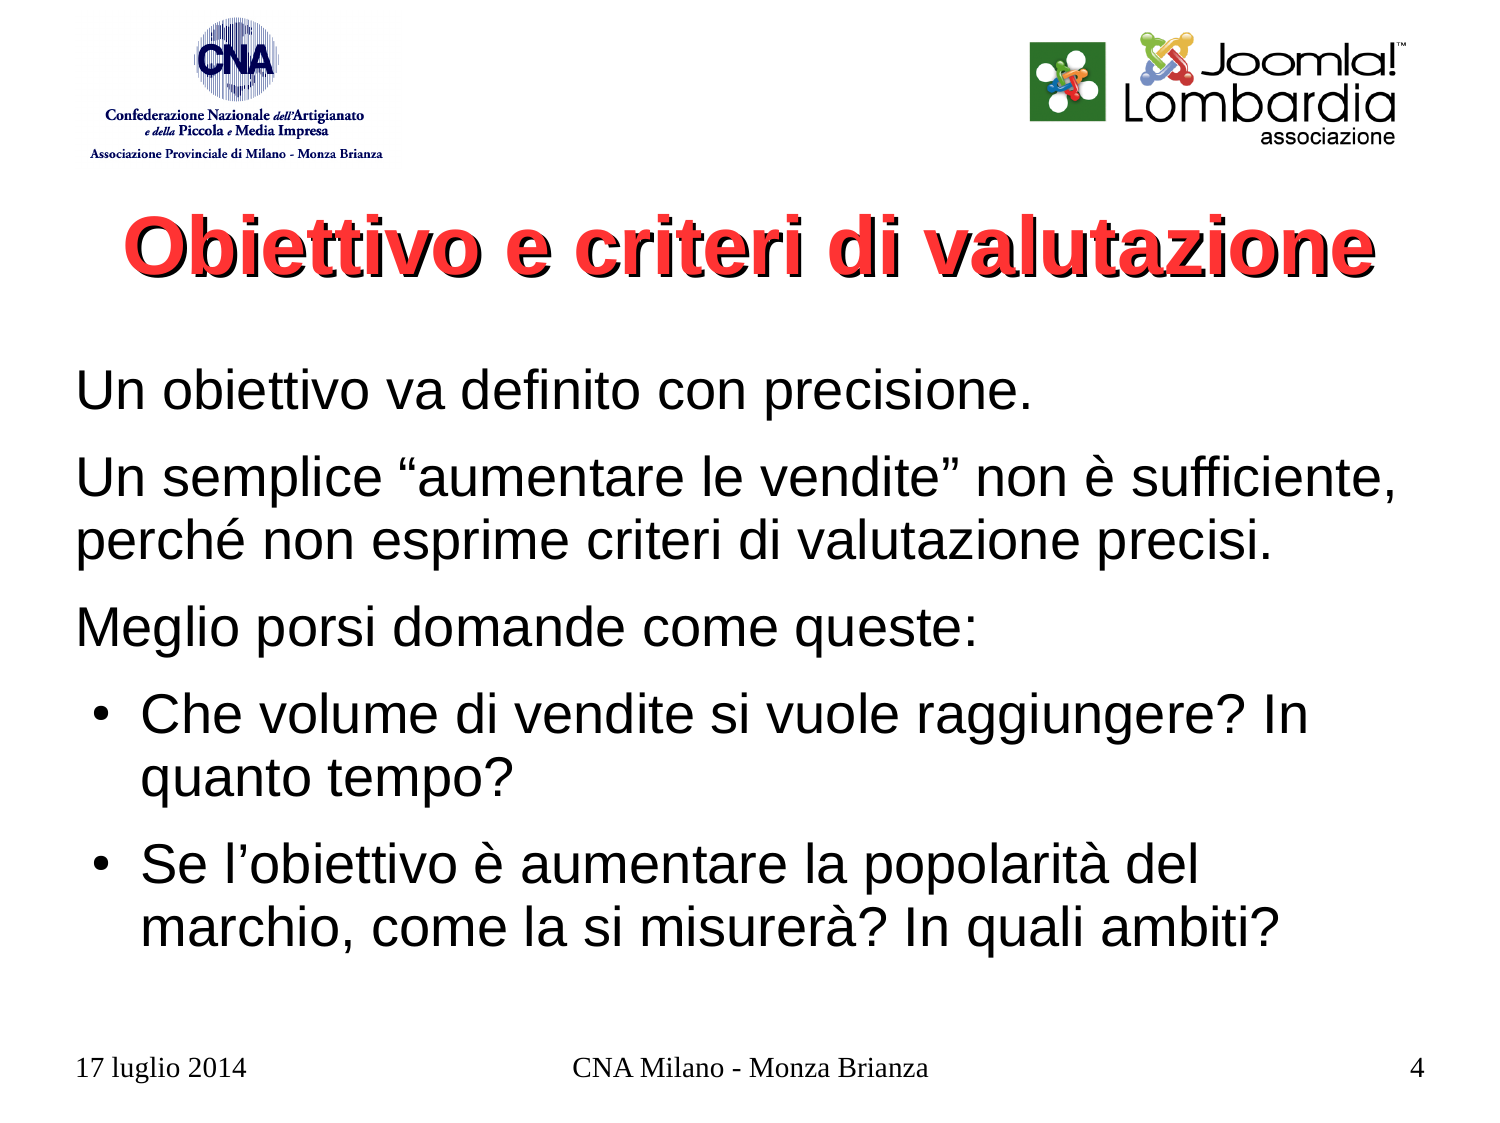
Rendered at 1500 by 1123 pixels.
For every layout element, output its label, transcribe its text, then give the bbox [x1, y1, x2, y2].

title Obiettivo e criteri di valutazione [75, 151, 1425, 339]
picture [75, 10, 402, 151]
picture [1012, 21, 1426, 169]
list Un obiettivo va definito con precisione. Un semplice “aumentare le vendite” non è sufficiente, perché non esprime criteri di valutazione precisi. Meglio porsi domande come queste: Che volume di vendite si vuole raggiungere? In quanto tempo? Se l’obiettivo è aumentare la popolarità del marchio, come la si misurerà? In quali ambiti? [75, 358, 1425, 1010]
